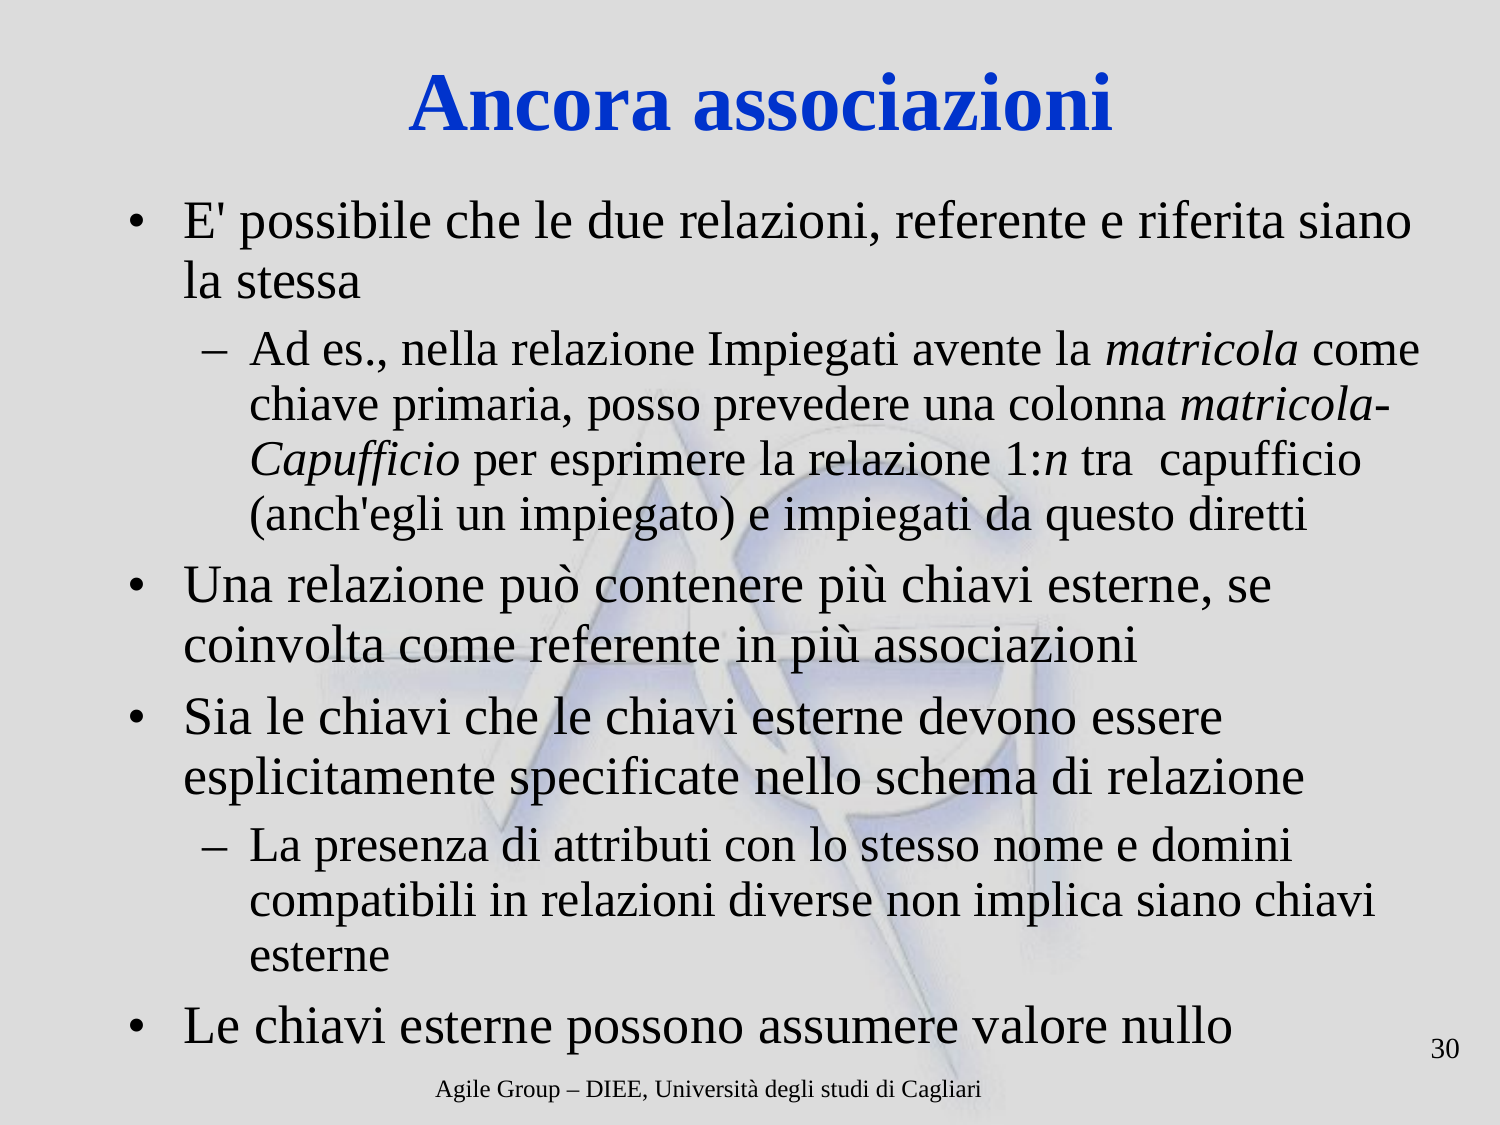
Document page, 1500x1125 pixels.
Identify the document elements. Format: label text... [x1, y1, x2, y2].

picture [0, 0, 1500, 1125]
list E' possibile che le due relazioni, referente e riferita siano la stessa Ad es., nella relazione Impiegati avente la matricola come chiave primaria, posso prevedere una colonna matricola-Capufficio per esprimere la relazione 1:n tra capufficio (anch'egli un impiegato) e impiegati da questo diretti Una relazione può contenere più chiavi esterne, se coinvolta come referente in più associazioni Sia le chiavi che le chiavi esterne devono essere esplicitamente specificate nello schema di relazione La presenza di attributi con lo stesso nome e domini compatibili in relazioni diverse non implica siano chiavi esterne Le chiavi esterne possono assumere valore nullo [112, 182, 1463, 1063]
title Ancora associazioni [82, 8, 1441, 197]
